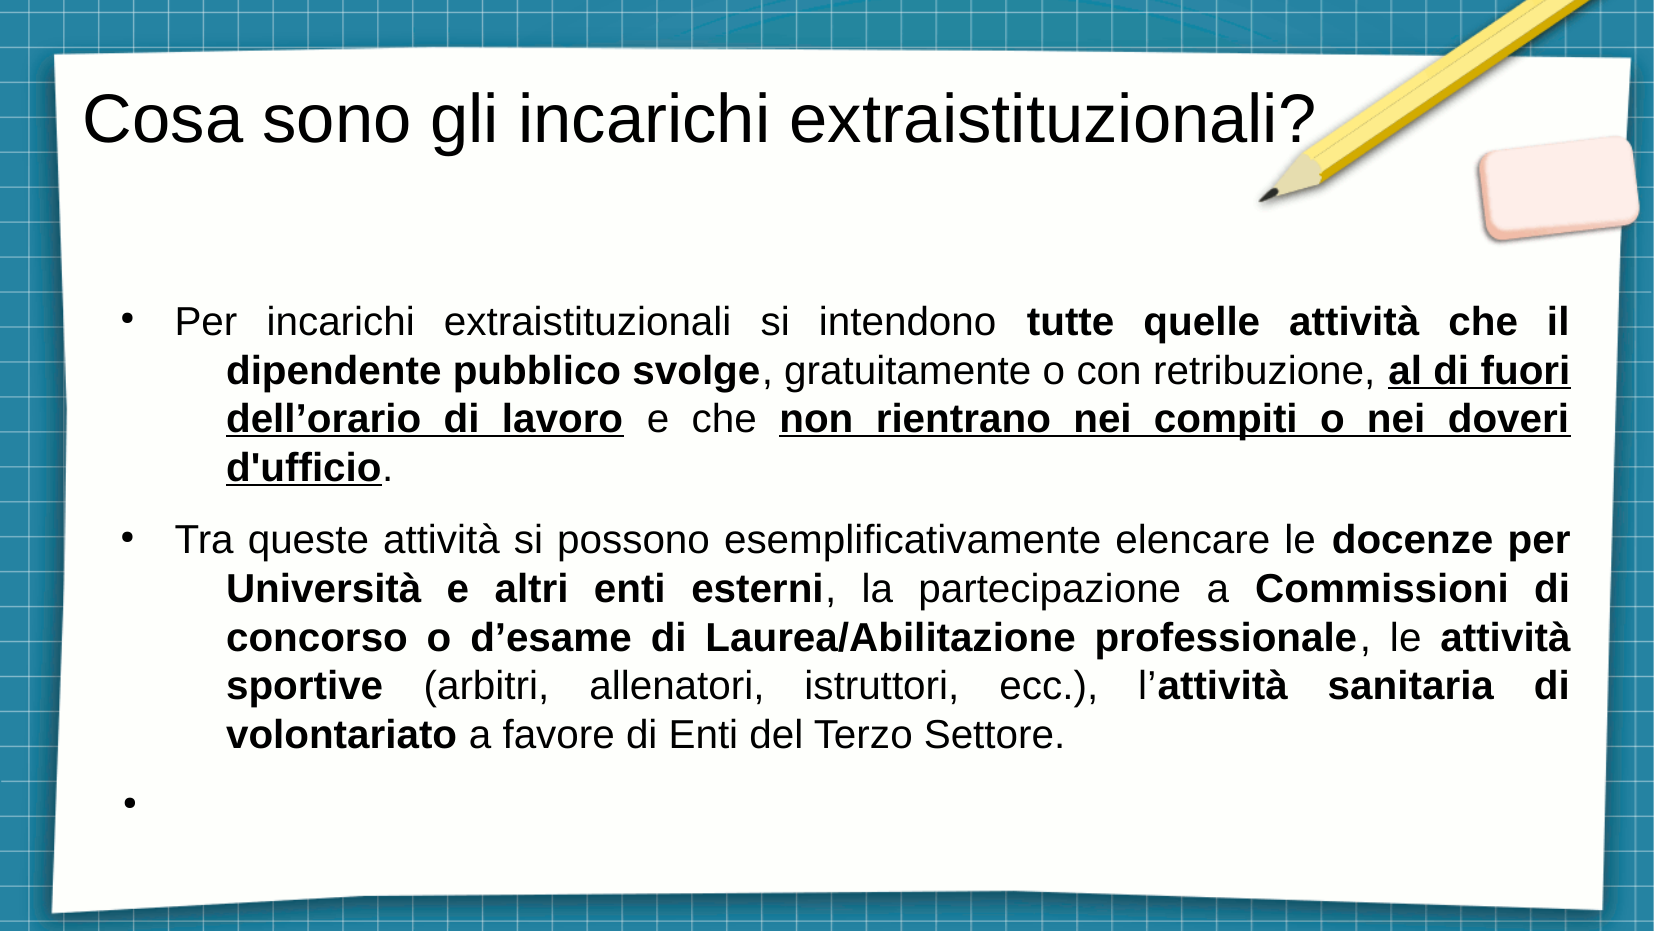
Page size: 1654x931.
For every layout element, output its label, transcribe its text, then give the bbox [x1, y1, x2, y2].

list Per incarichi extraistituzionali si intendono tutte quelle attività che il dipendente pubblico svolge, gratuitamente o con retribuzione, al di fuori dell’orario di lavoro e che non rientrano nei compiti o nei doveri d'ufficio. Tra queste attività si possono esemplificativamente elencare le docenze per Università e altri enti esterni, la partecipazione a Commissioni di concorso o d’esame di Laurea/Abilitazione professionale, le attività sportive (arbitri, allenatori, istruttori, ecc.), l’attività sanitaria di volontariato a favore di Enti del Terzo Settore. [88, 295, 1571, 758]
title Cosa sono gli incarichi extraistituzionali? [82, 37, 1571, 193]
